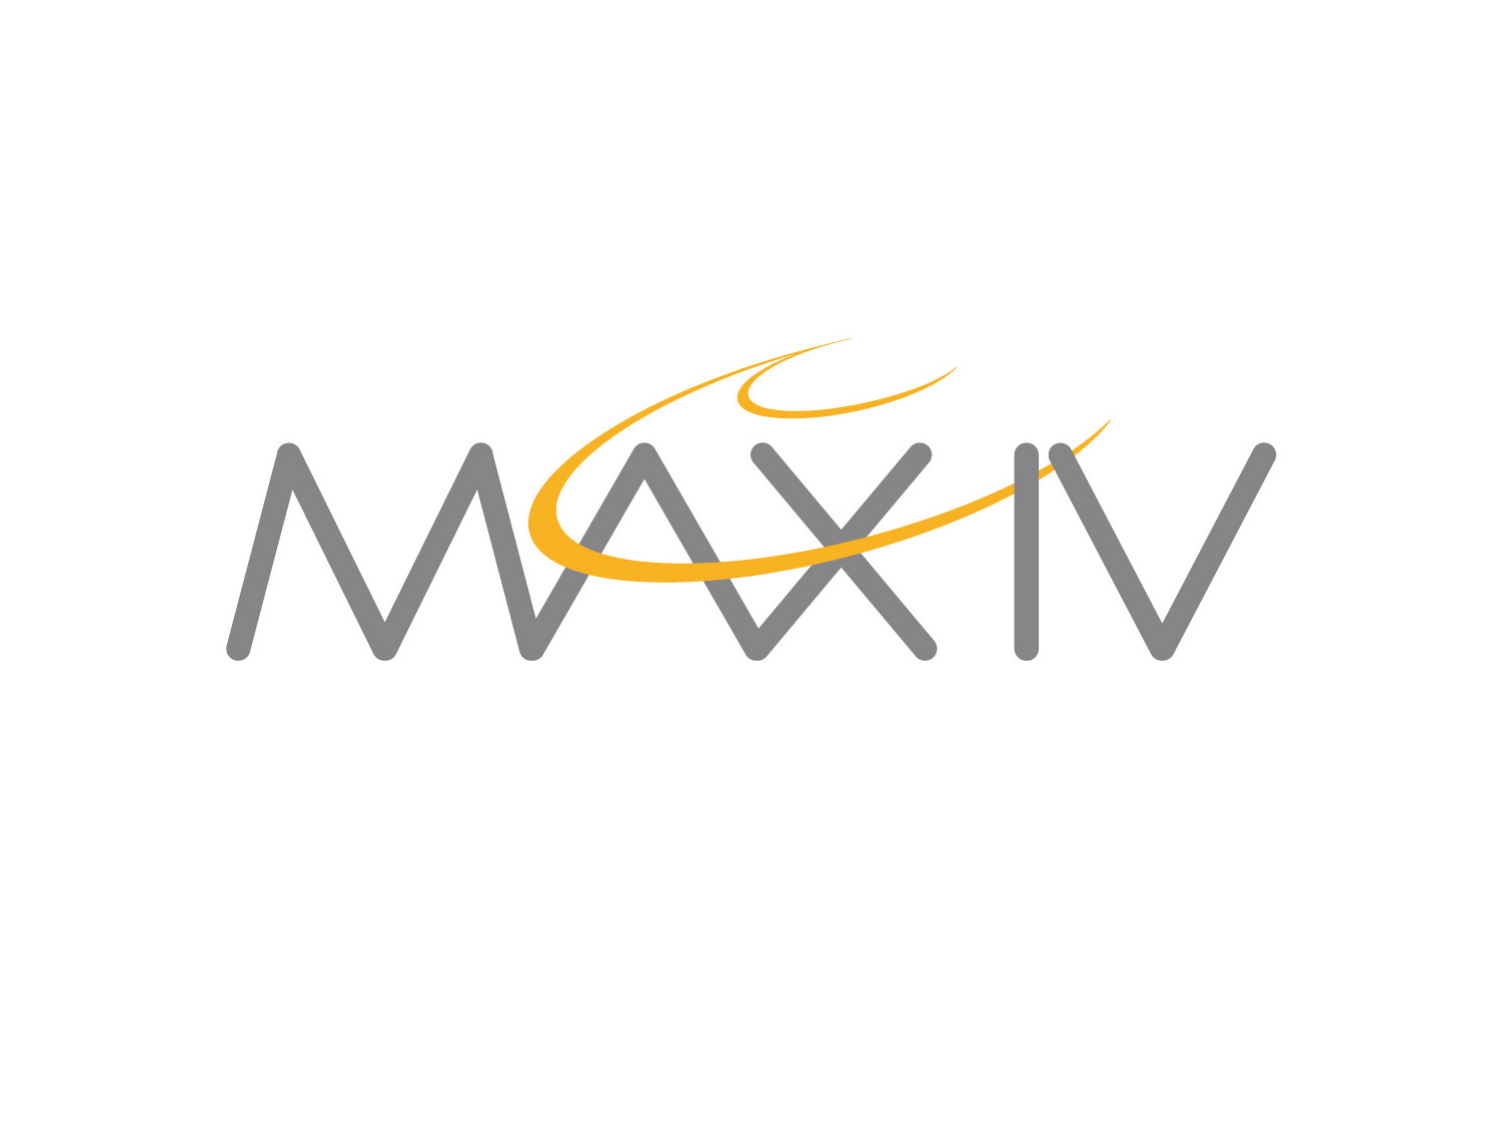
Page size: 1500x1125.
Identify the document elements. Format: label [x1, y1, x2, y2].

picture [211, 326, 1289, 673]
